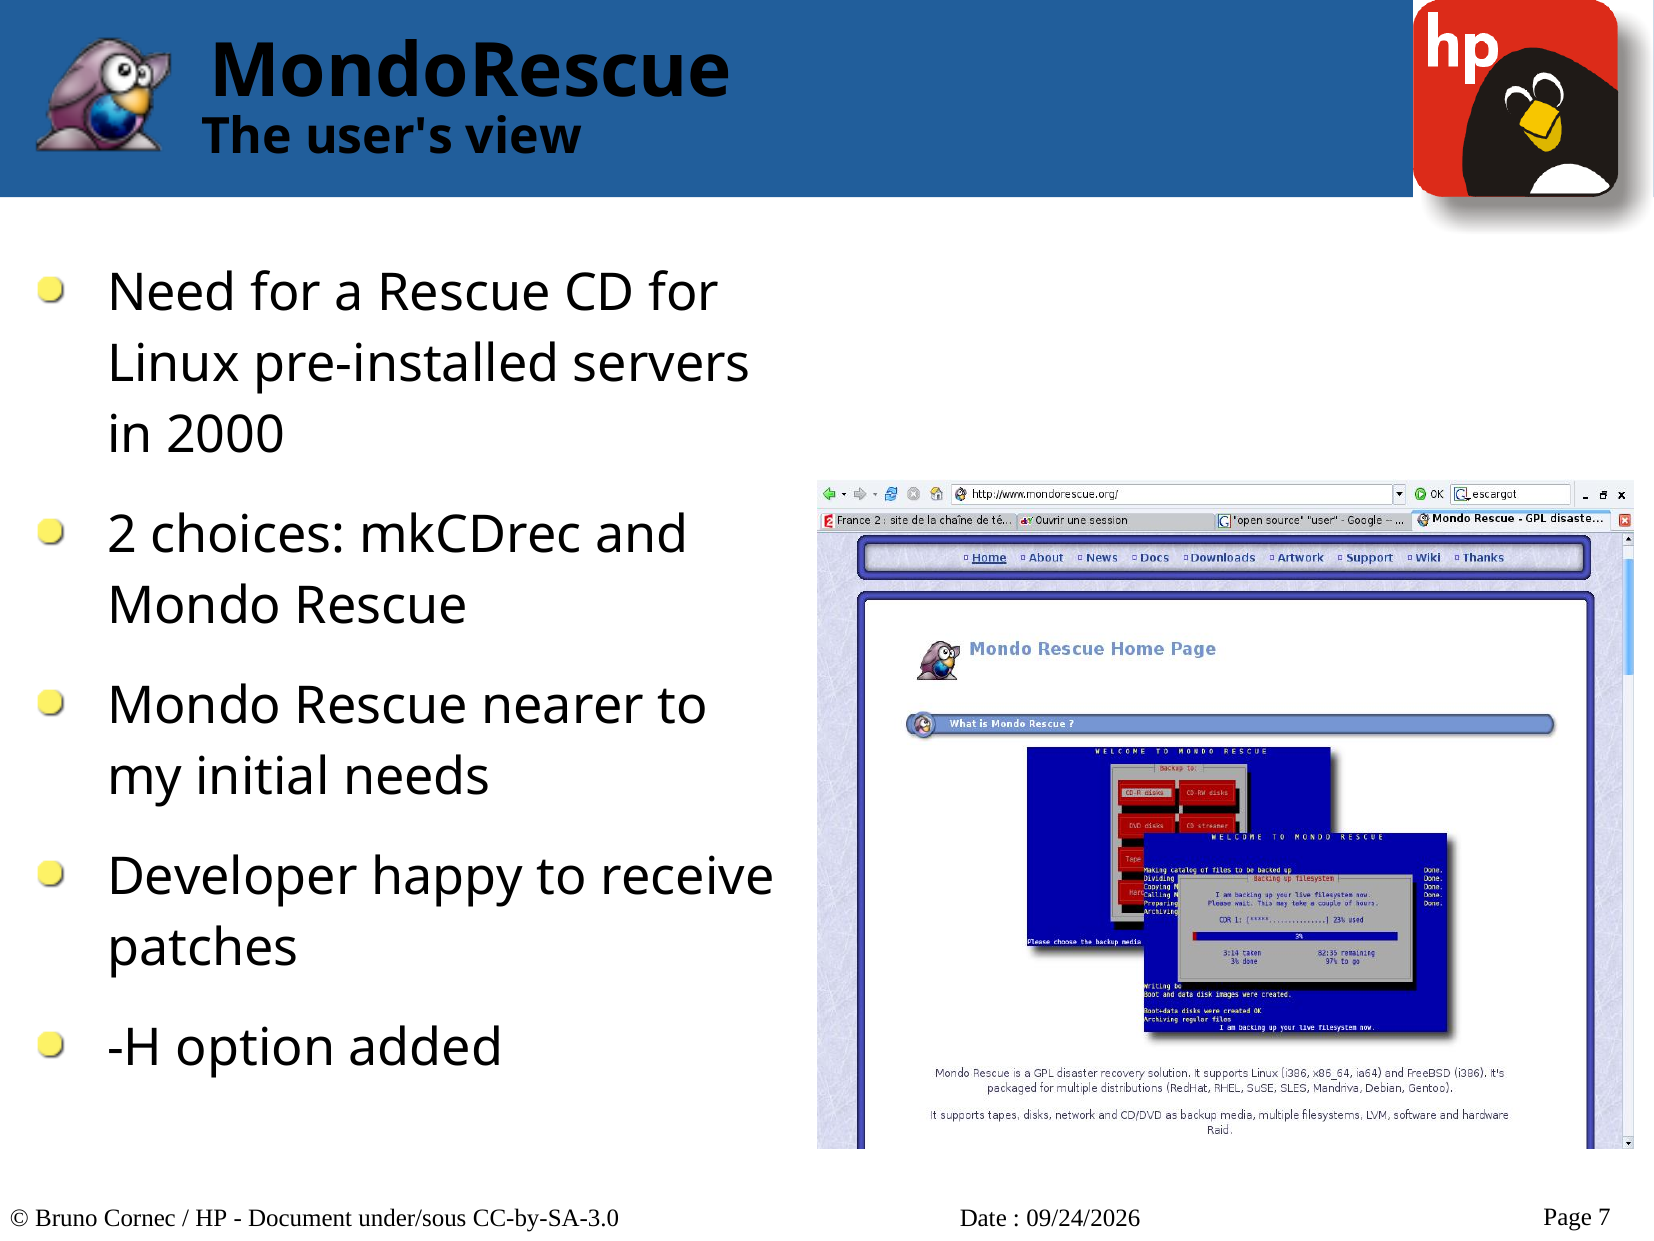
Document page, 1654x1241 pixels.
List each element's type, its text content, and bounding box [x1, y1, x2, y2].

list Need for a Rescue CD for Linux pre-installed servers in 2000 2 choices: mkCDrec and Mondo Rescue Mondo Rescue nearer to my initial needs Developer happy to receive patches -H option added [24, 255, 780, 978]
picture [0, 0, 211, 199]
picture [817, 479, 1634, 1149]
title The user's view [201, 32, 1190, 241]
picture [1413, 0, 1654, 235]
picture [36, 1030, 67, 1061]
